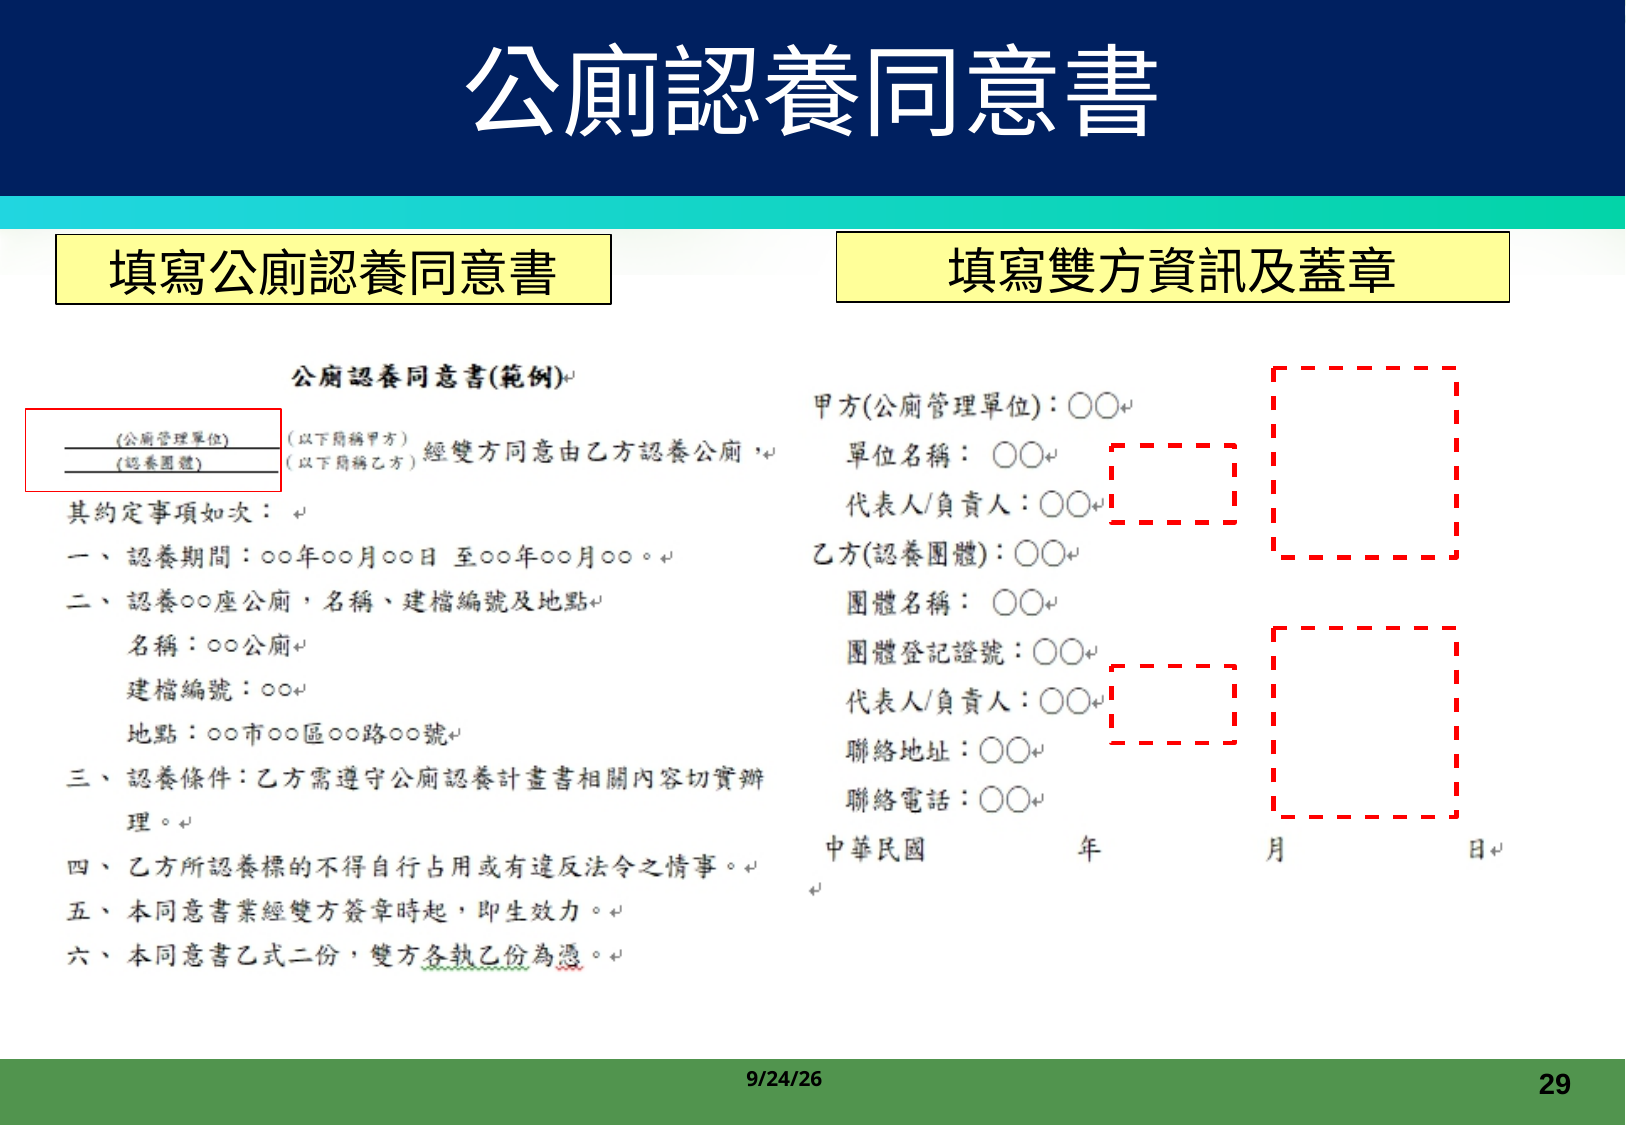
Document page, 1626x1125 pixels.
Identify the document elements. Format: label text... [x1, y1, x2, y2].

text_box [731, 1057, 1111, 1098]
text_box 公廁認養同意書 [56, 21, 1569, 158]
text_box [1523, 1057, 1619, 1098]
text_box 填寫雙方資訊及蓋章 [836, 232, 1509, 302]
picture [21, 350, 1566, 977]
text_box 填寫公廁認養同意書 [56, 234, 611, 304]
text_box [0, 0, 1625, 229]
